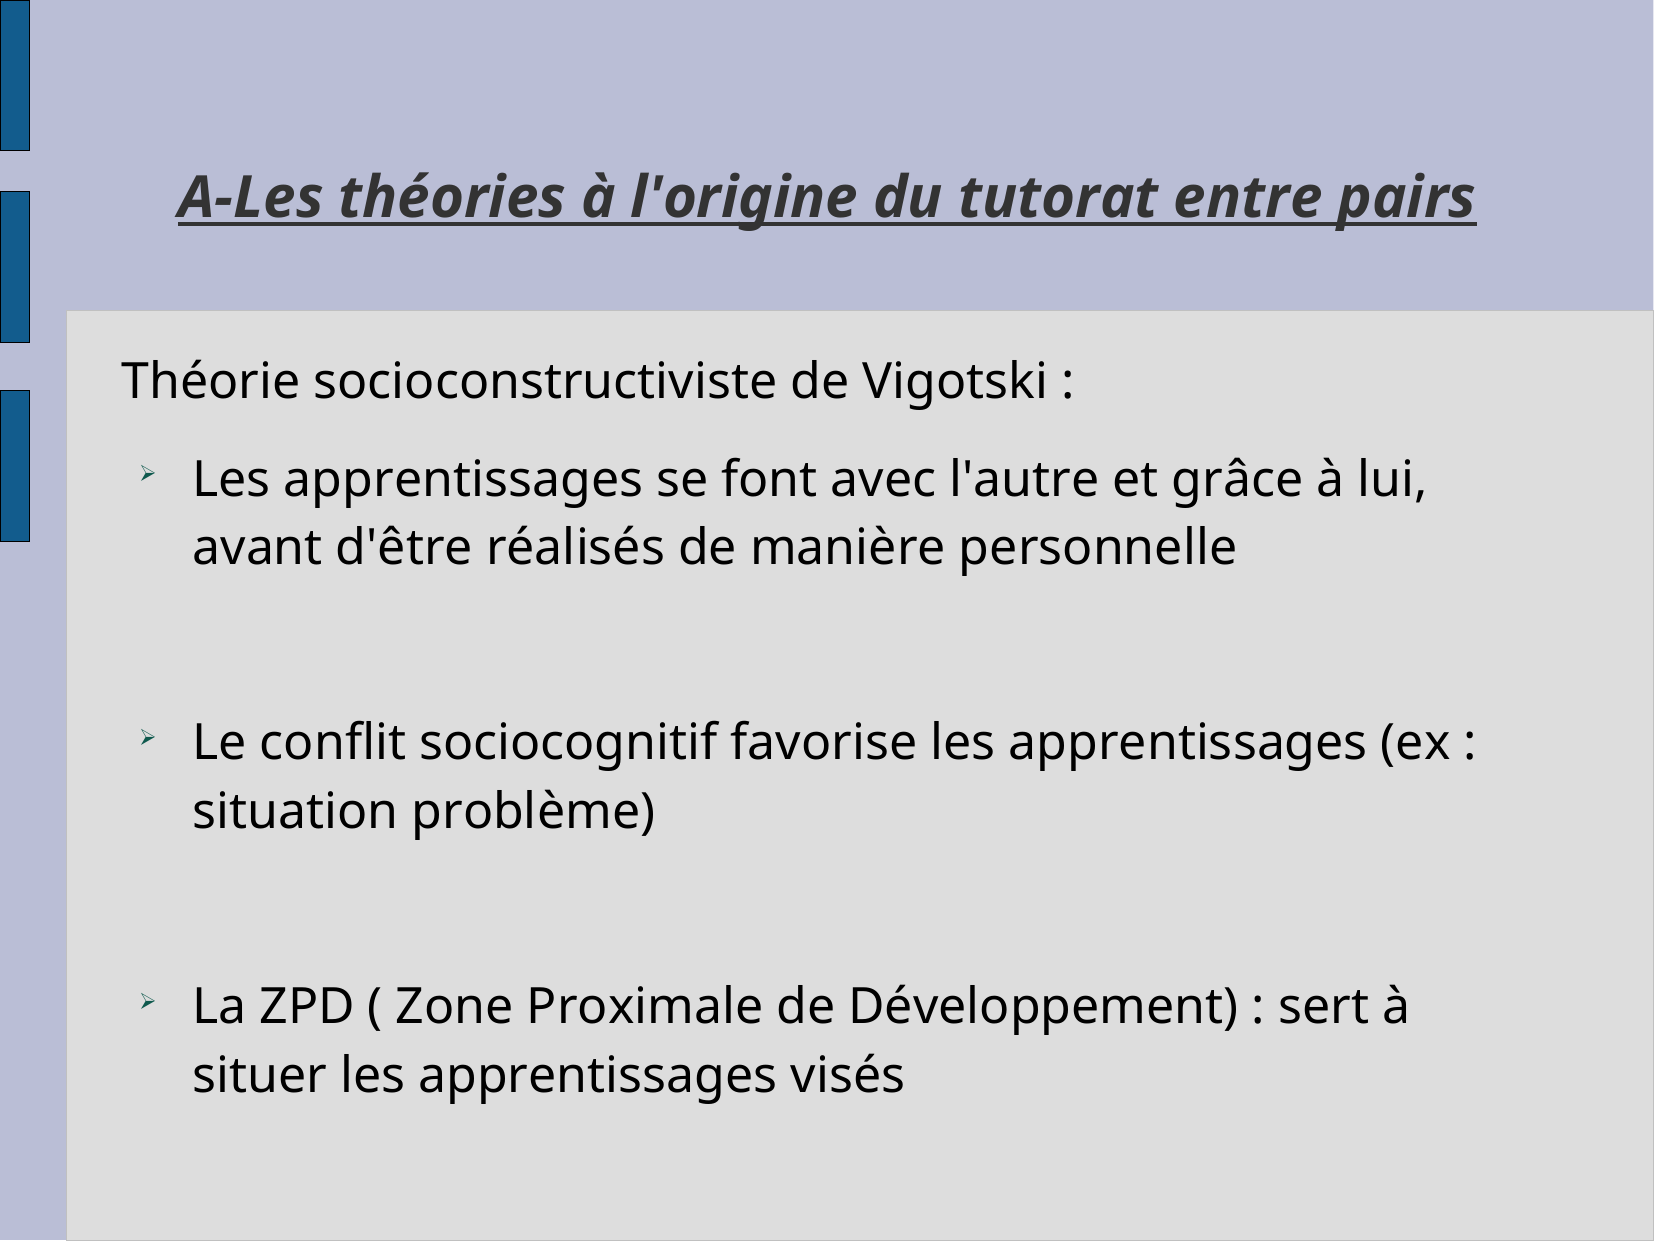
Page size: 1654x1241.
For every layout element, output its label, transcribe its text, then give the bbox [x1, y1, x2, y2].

title A-Les théories à l'origine du tutorat entre pairs [121, 91, 1534, 299]
list Théorie socioconstructiviste de Vigotski : Les apprentissages se font avec l'autre et grâce à lui, avant d'être réalisés de manière personnelle Le conflit sociocognitif favorise les apprentissages (ex : situation problème) La ZPD ( Zone Proximale de Développement) : sert à situer les apprentissages visés [121, 344, 1534, 1127]
